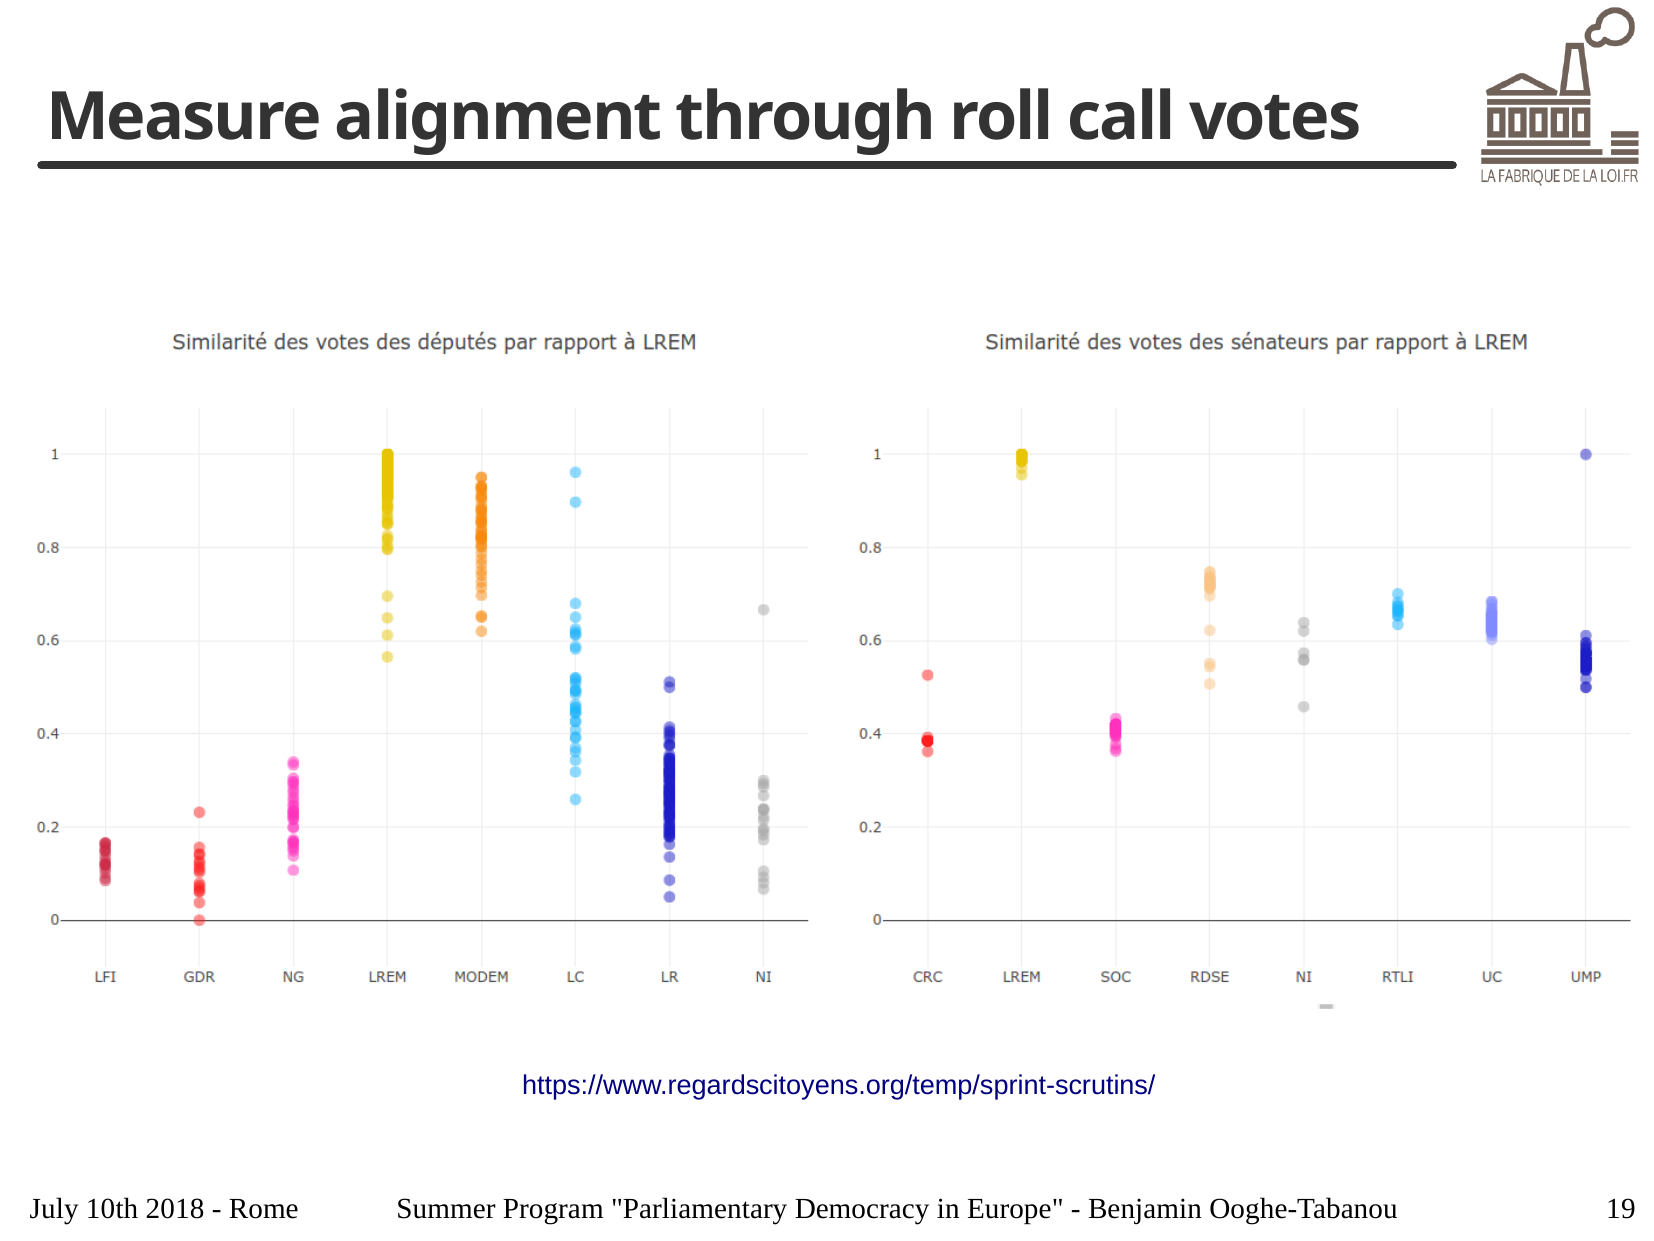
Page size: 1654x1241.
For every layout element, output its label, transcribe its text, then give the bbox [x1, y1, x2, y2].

text_box https://www.regardscitoyens.org/temp/sprint-scrutins/ [401, 1062, 1276, 1109]
picture [1464, 0, 1654, 189]
title Measure alignment through roll call votes [29, 37, 1518, 189]
picture [0, 305, 1654, 1016]
